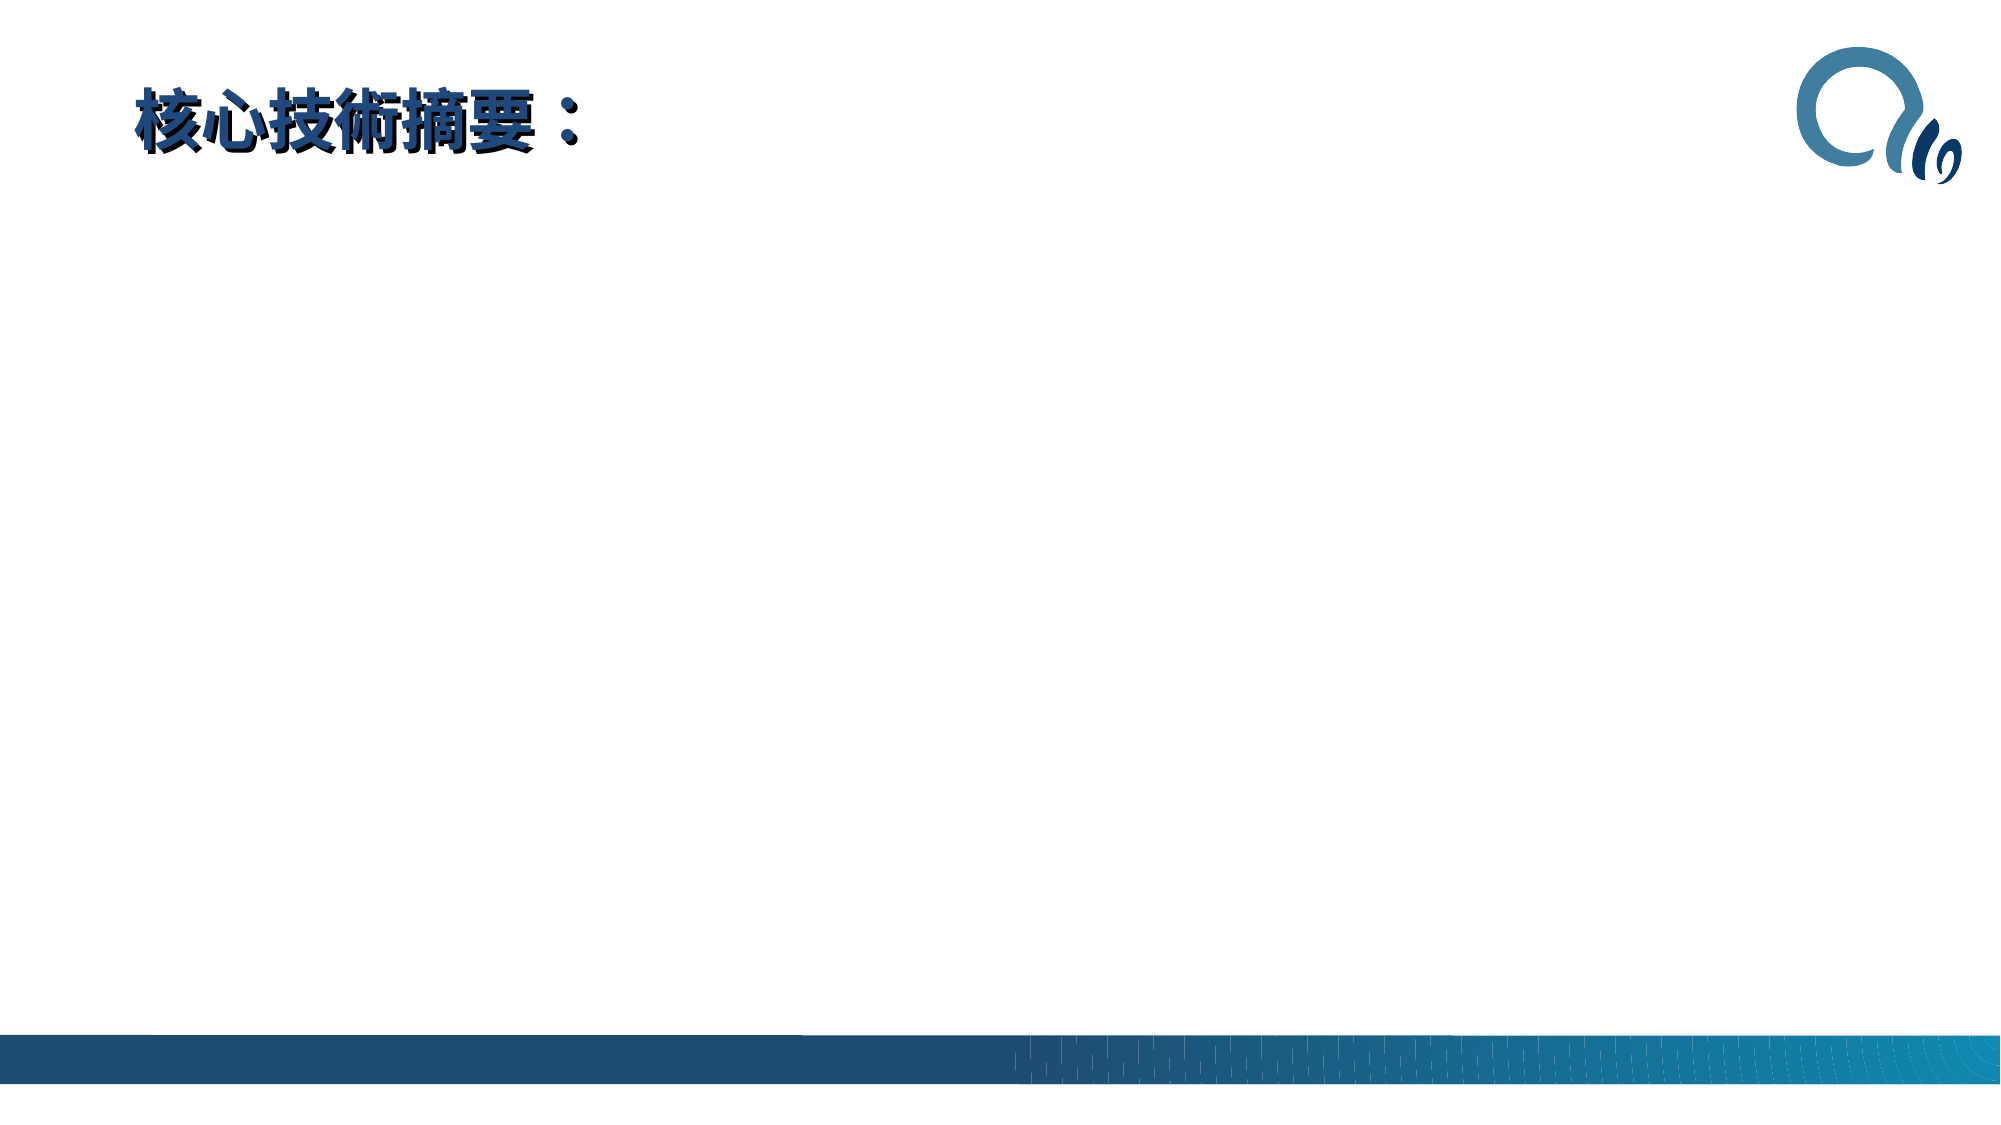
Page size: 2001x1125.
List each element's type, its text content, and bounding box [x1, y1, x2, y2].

text_box 核心技術摘要： [118, 70, 621, 167]
